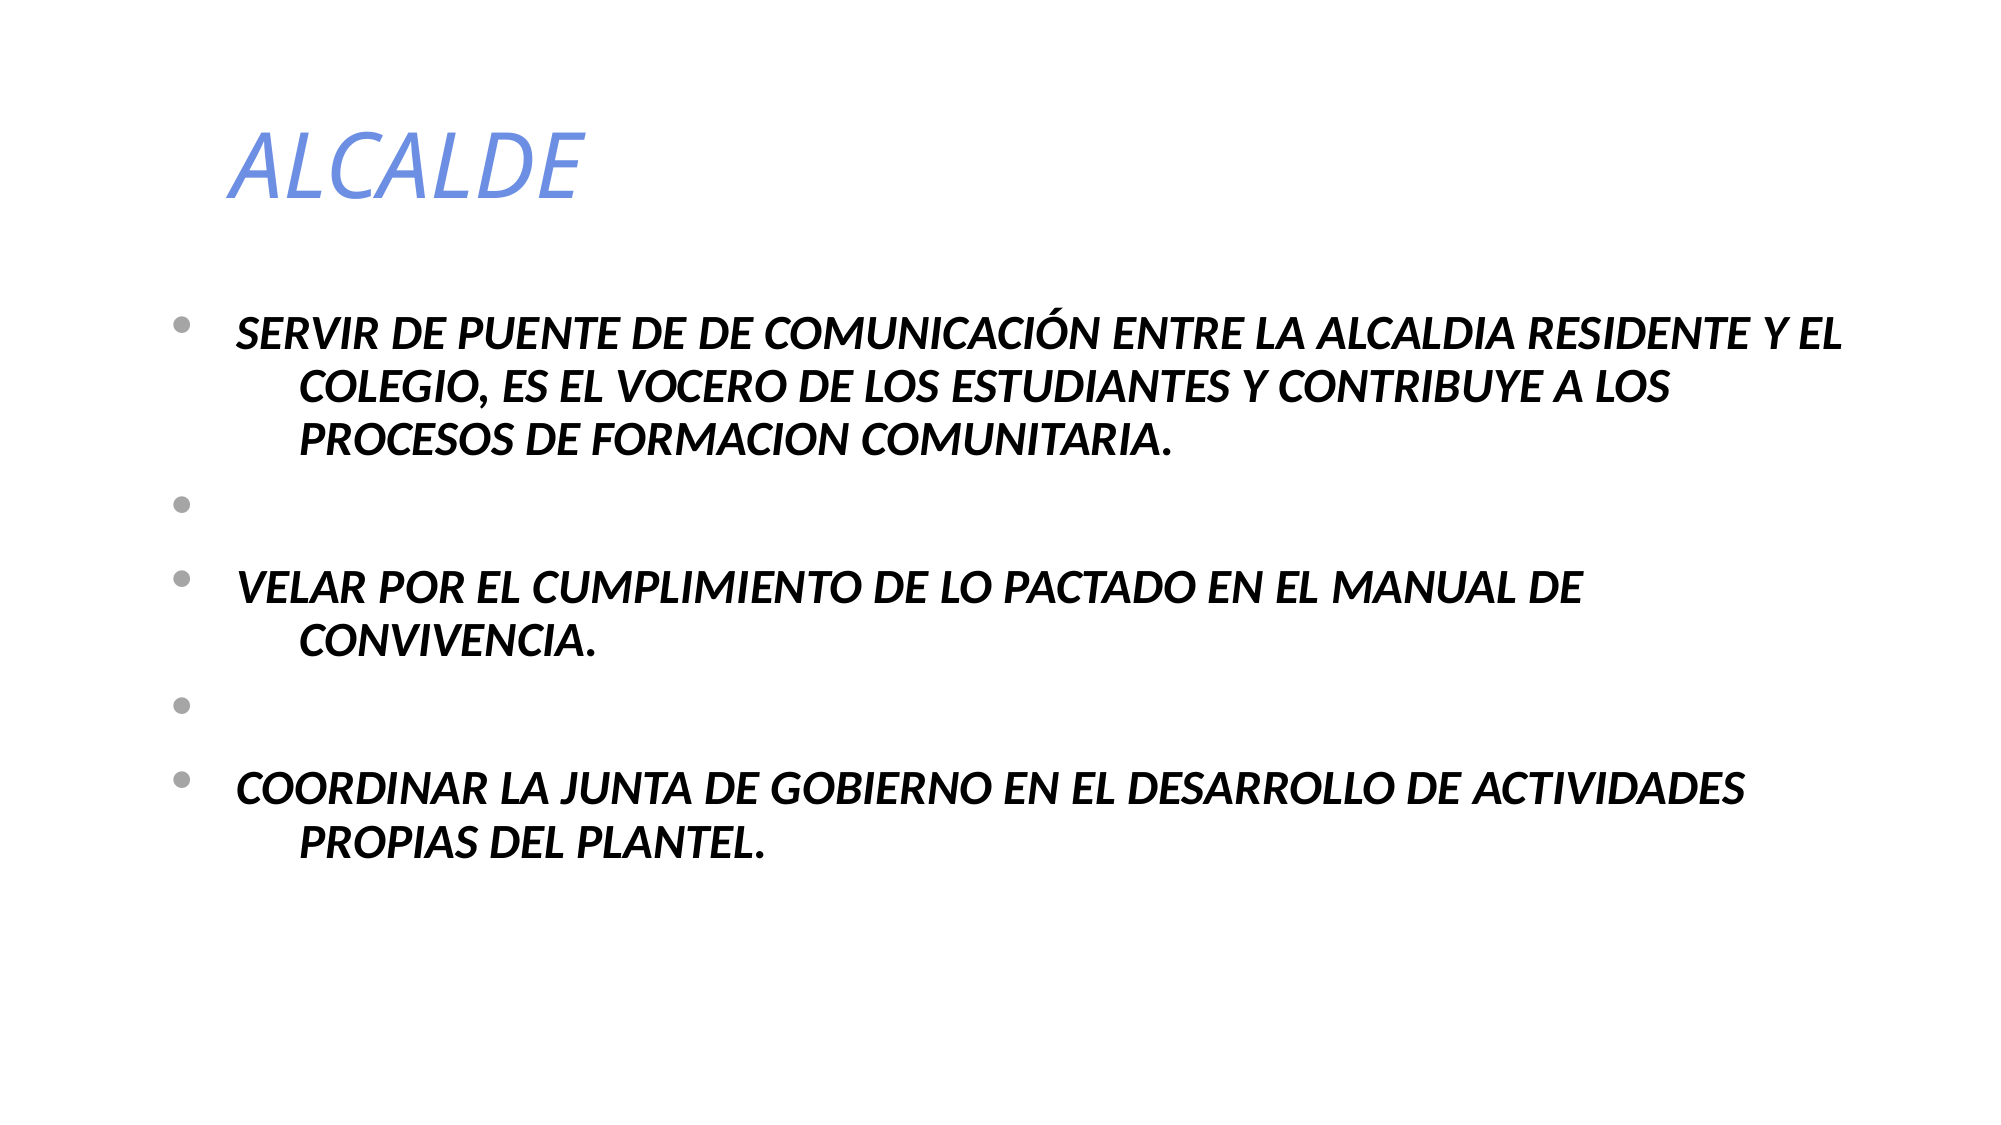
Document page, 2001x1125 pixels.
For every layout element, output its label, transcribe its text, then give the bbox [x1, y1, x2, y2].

title ALCALDE [137, 59, 1863, 278]
list SERVIR DE PUENTE DE DE COMUNICACIÓN ENTRE LA ALCALDIA RESIDENTE Y EL COLEGIO, ES EL VOCERO DE LOS ESTUDIANTES Y CONTRIBUYE A LOS PROCESOS DE FORMACION COMUNITARIA. VELAR POR EL CUMPLIMIENTO DE LO PACTADO EN EL MANUAL DE CONVIVENCIA. COORDINAR LA JUNTA DE GOBIERNO EN EL DESARROLLO DE ACTIVIDADES PROPIAS DEL PLANTEL. [137, 299, 1863, 1014]
